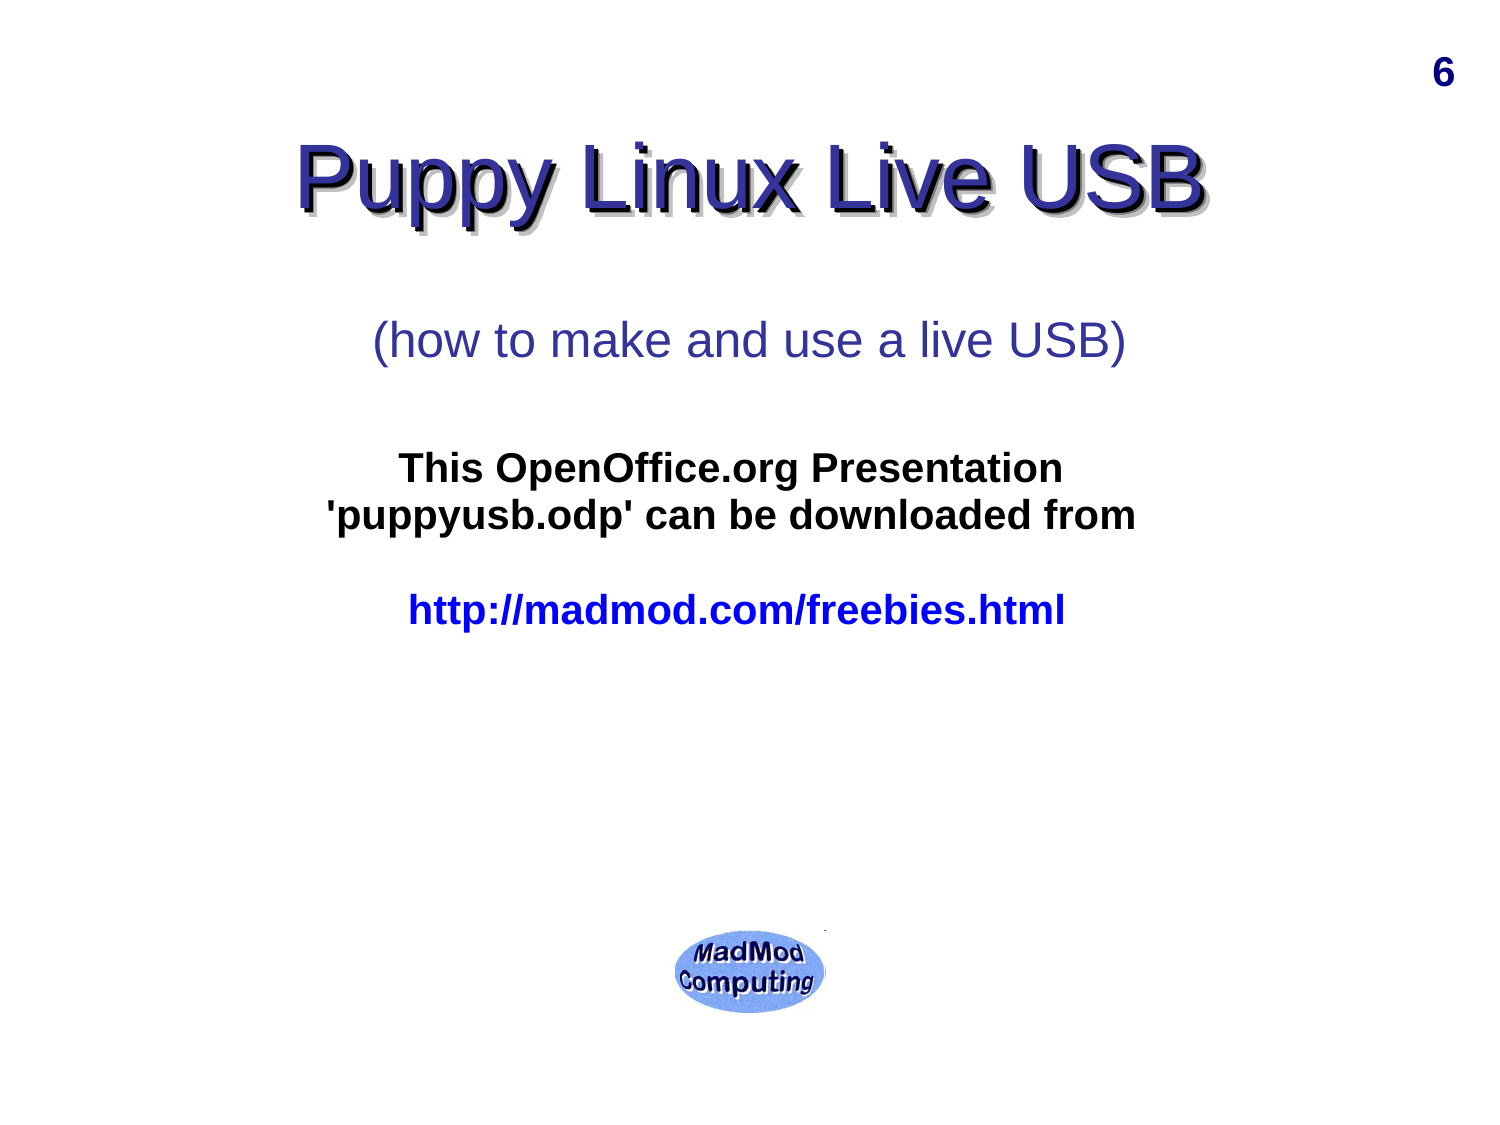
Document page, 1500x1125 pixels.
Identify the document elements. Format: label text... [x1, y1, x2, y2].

subtitle This OpenOffice.org Presentation 'puppyusb.odp' can be downloaded from http://madmod.com/freebies.html [225, 444, 1163, 676]
text_box (how to make and use a live USB) [337, 299, 1163, 376]
title Puppy Linux Live USB [187, 112, 1313, 242]
picture [675, 930, 826, 1013]
text_box 6 [1387, 37, 1500, 103]
